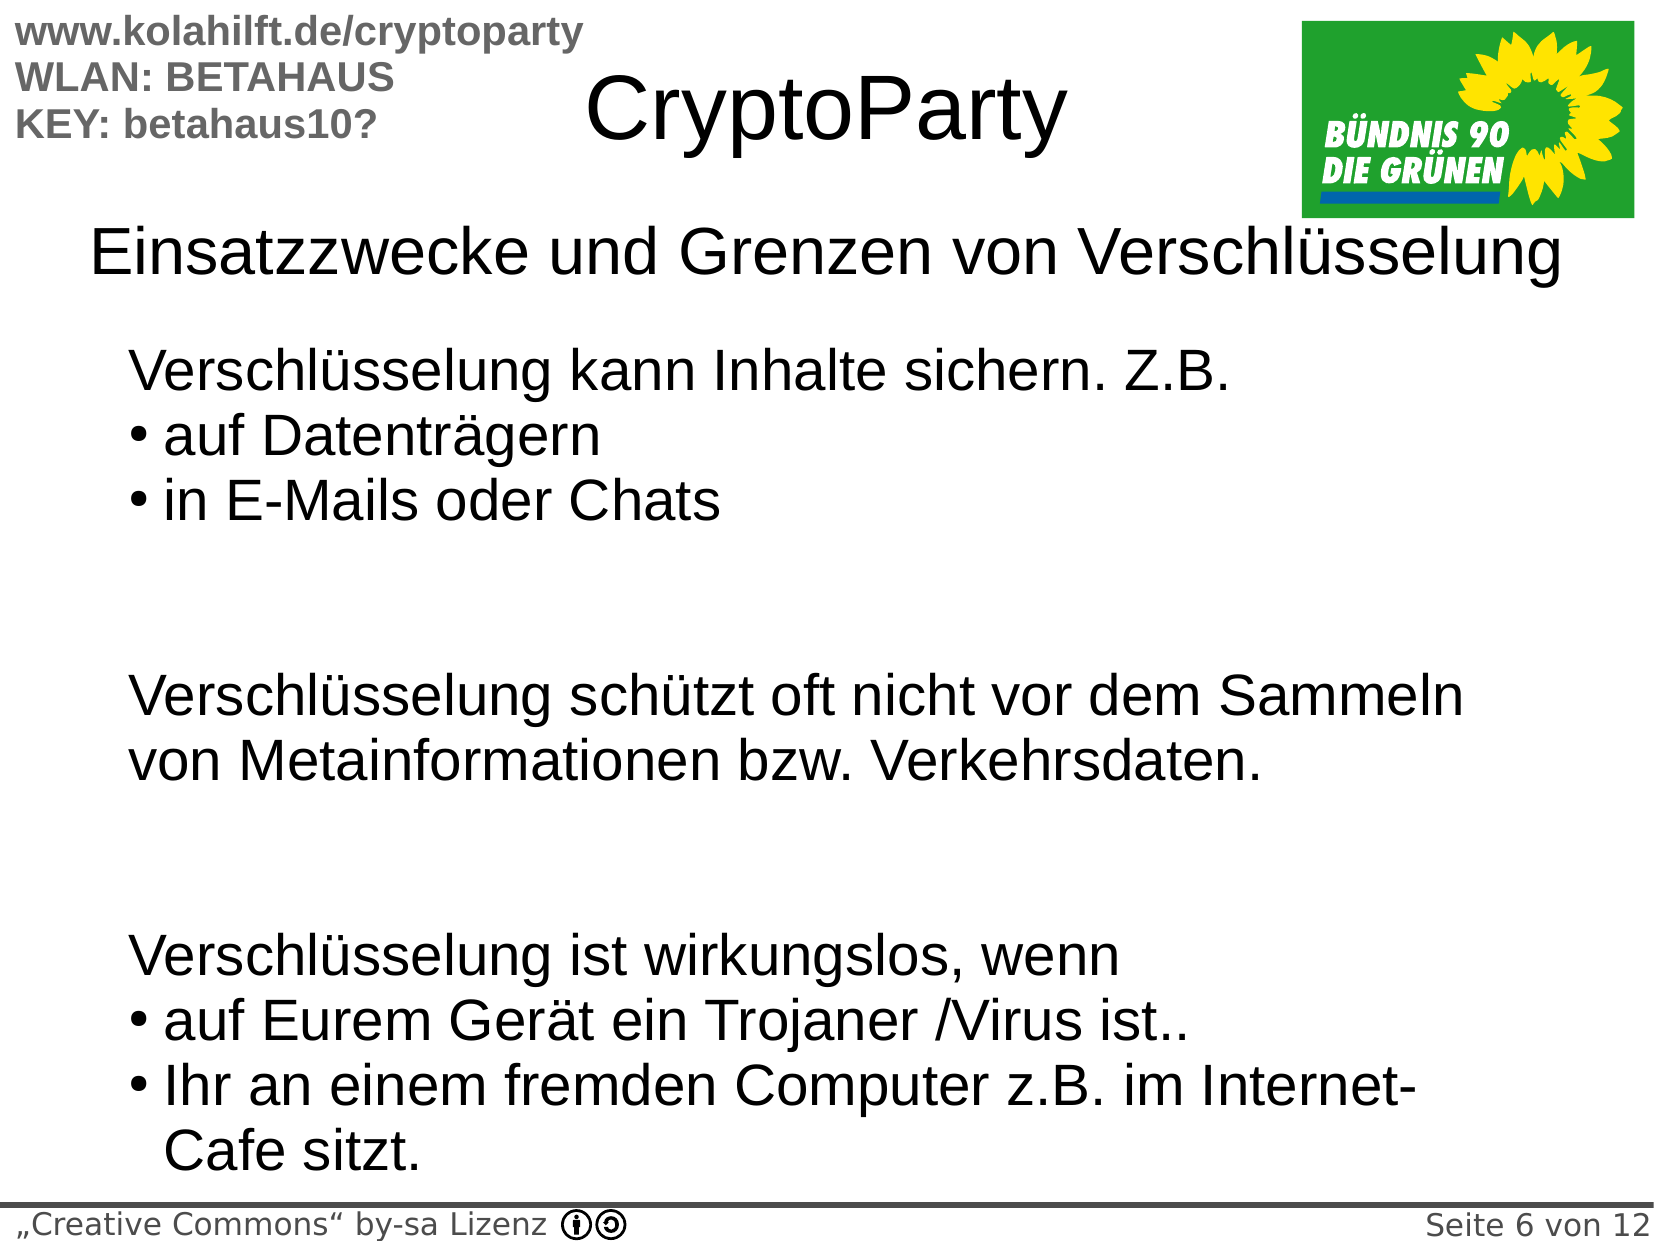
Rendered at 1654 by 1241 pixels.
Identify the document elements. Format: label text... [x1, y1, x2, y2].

text_box Einsatzzwecke und Grenzen von Verschlüsselung [59, 206, 1595, 297]
text_box Verschlüsselung kann Inhalte sichern. Z.B. auf Datenträgern in E-Mails oder Chats Verschlüsselung schützt oft nicht vor dem Sammeln von Metainformationen bzw. Verkehrsdaten. Verschlüsselung ist wirkungslos, wenn auf Eurem Gerät ein Trojaner /Virus ist.. Ihr an einem fremden Computer z.B. im Internet-Cafe sitzt. [113, 330, 1540, 1118]
